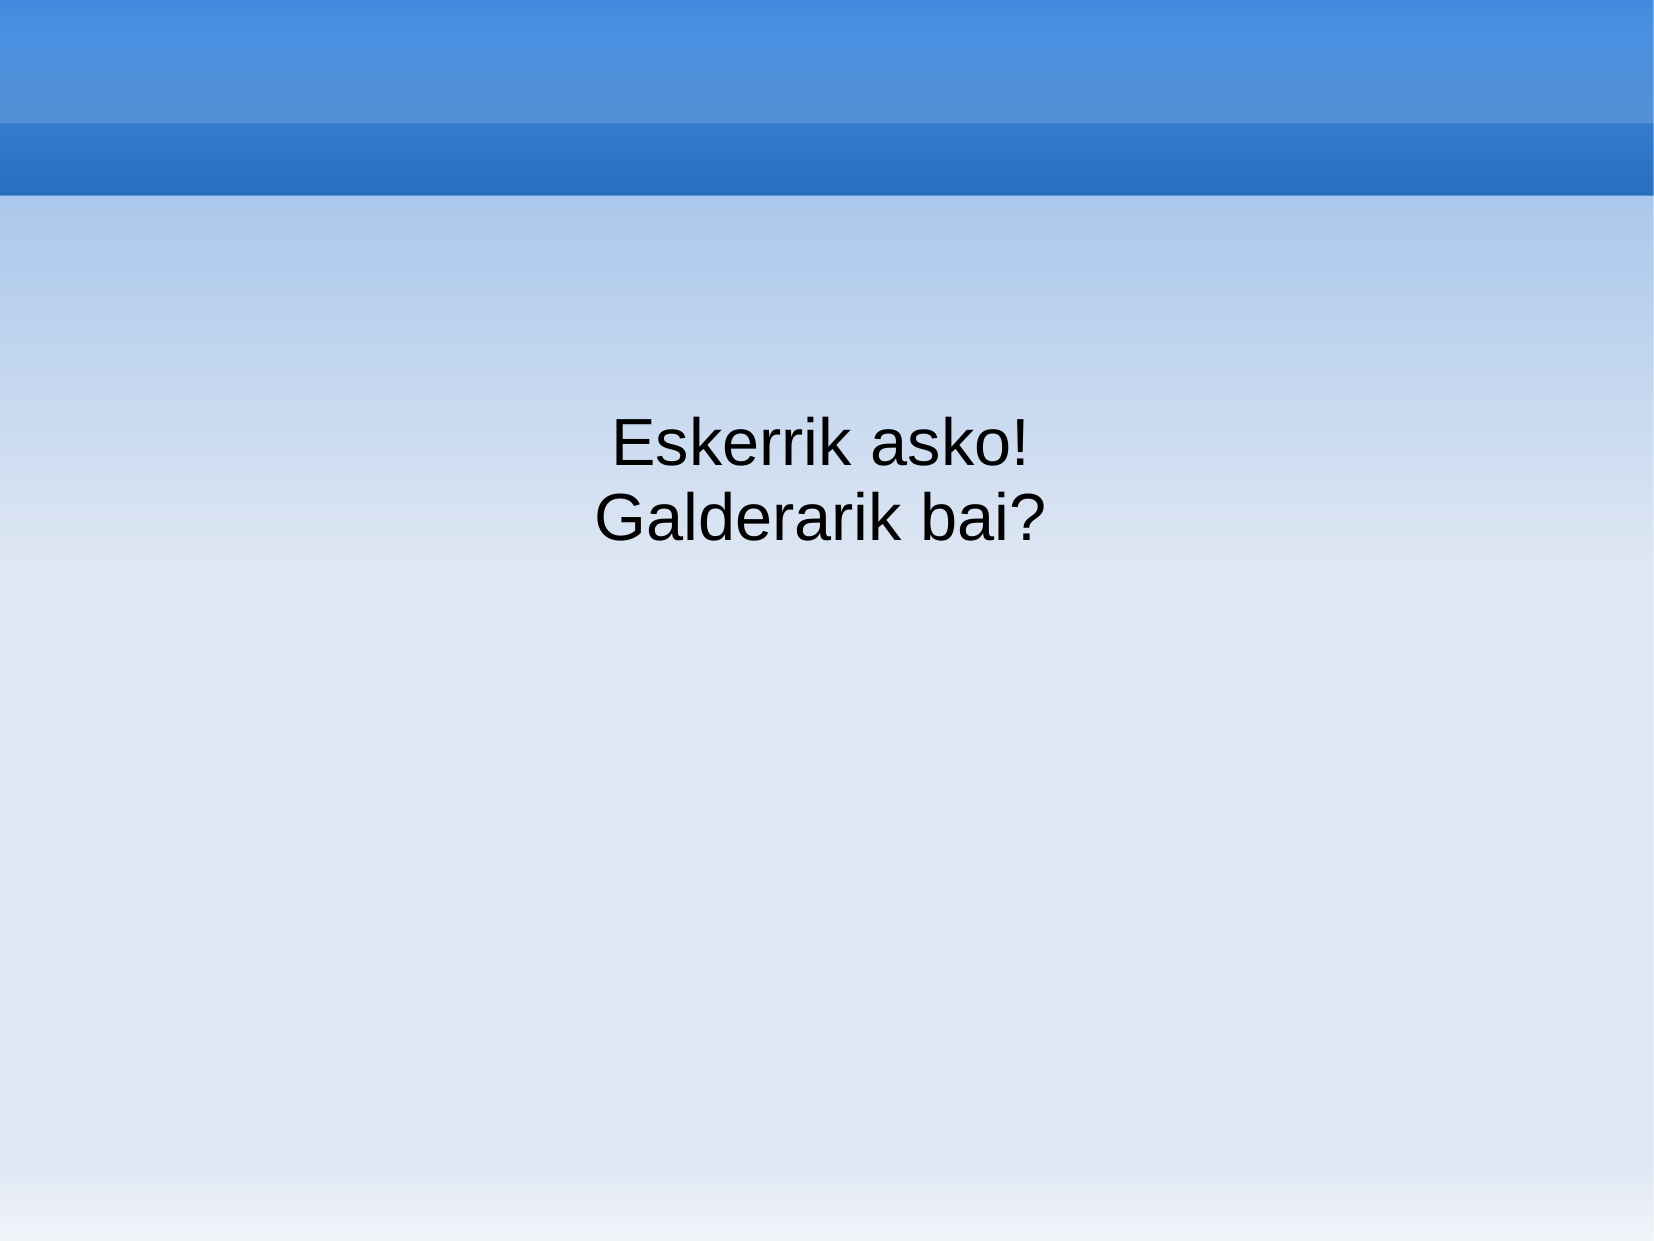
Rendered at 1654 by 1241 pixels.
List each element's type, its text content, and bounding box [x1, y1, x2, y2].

picture [0, 0, 1654, 1241]
subtitle Eskerrik asko! Galderarik bai? [76, 0, 1565, 1109]
